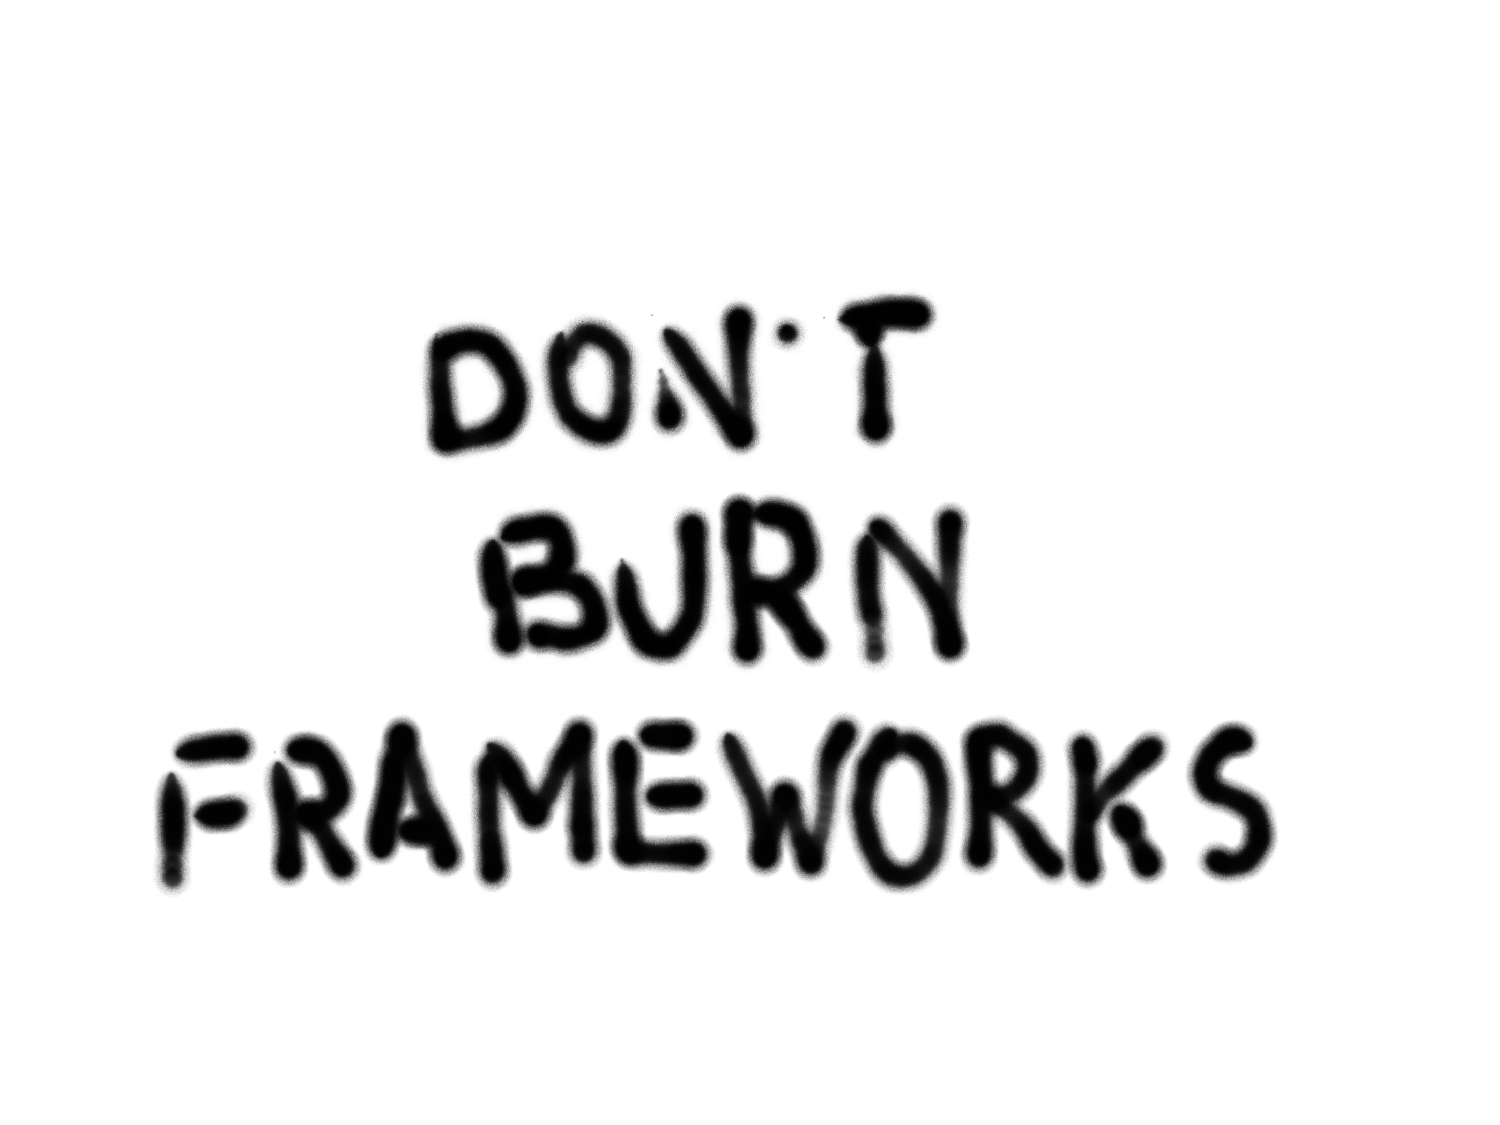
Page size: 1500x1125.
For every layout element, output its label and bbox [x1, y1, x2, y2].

picture [0, 123, 1500, 1001]
